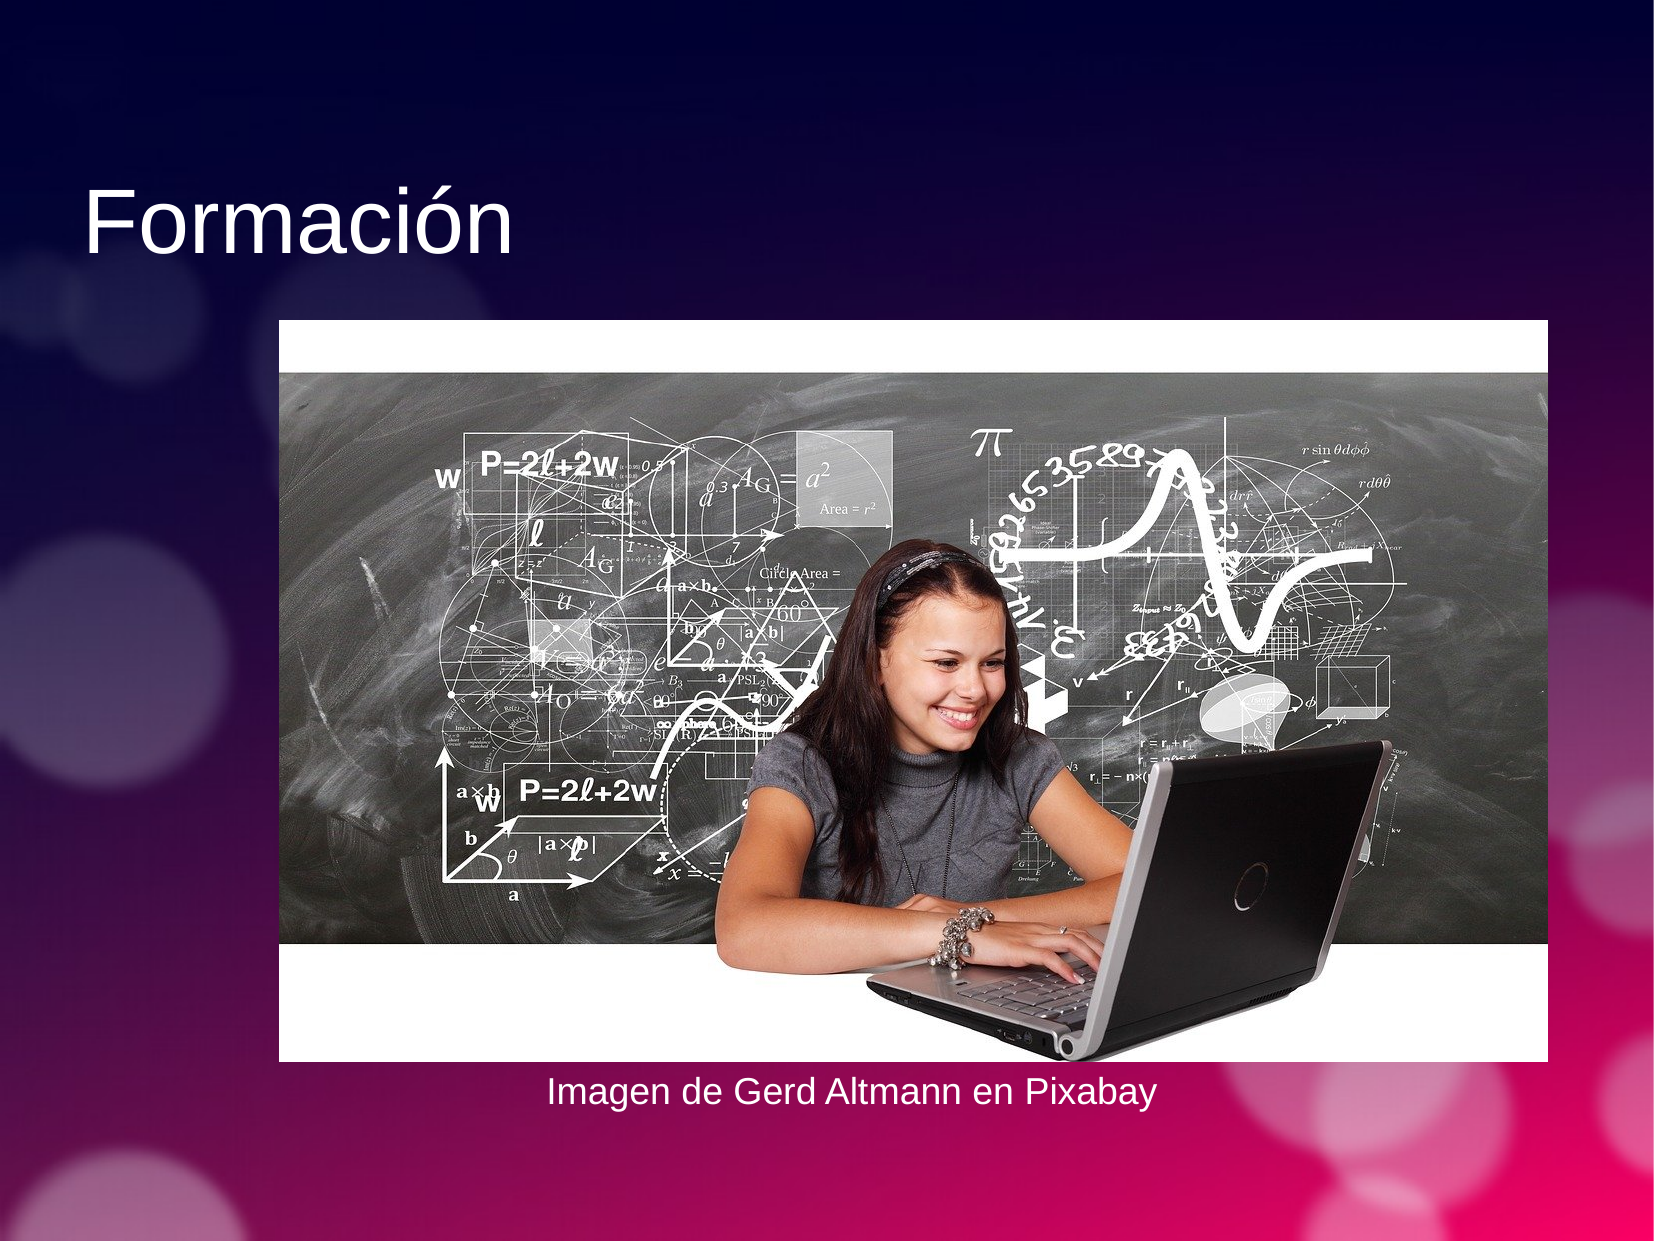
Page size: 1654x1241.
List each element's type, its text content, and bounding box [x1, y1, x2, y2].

title Formación [82, 118, 1571, 326]
picture [0, 0, 1654, 1241]
text_box Imagen de Gerd Altmann en Pixabay [531, 1062, 1394, 1120]
